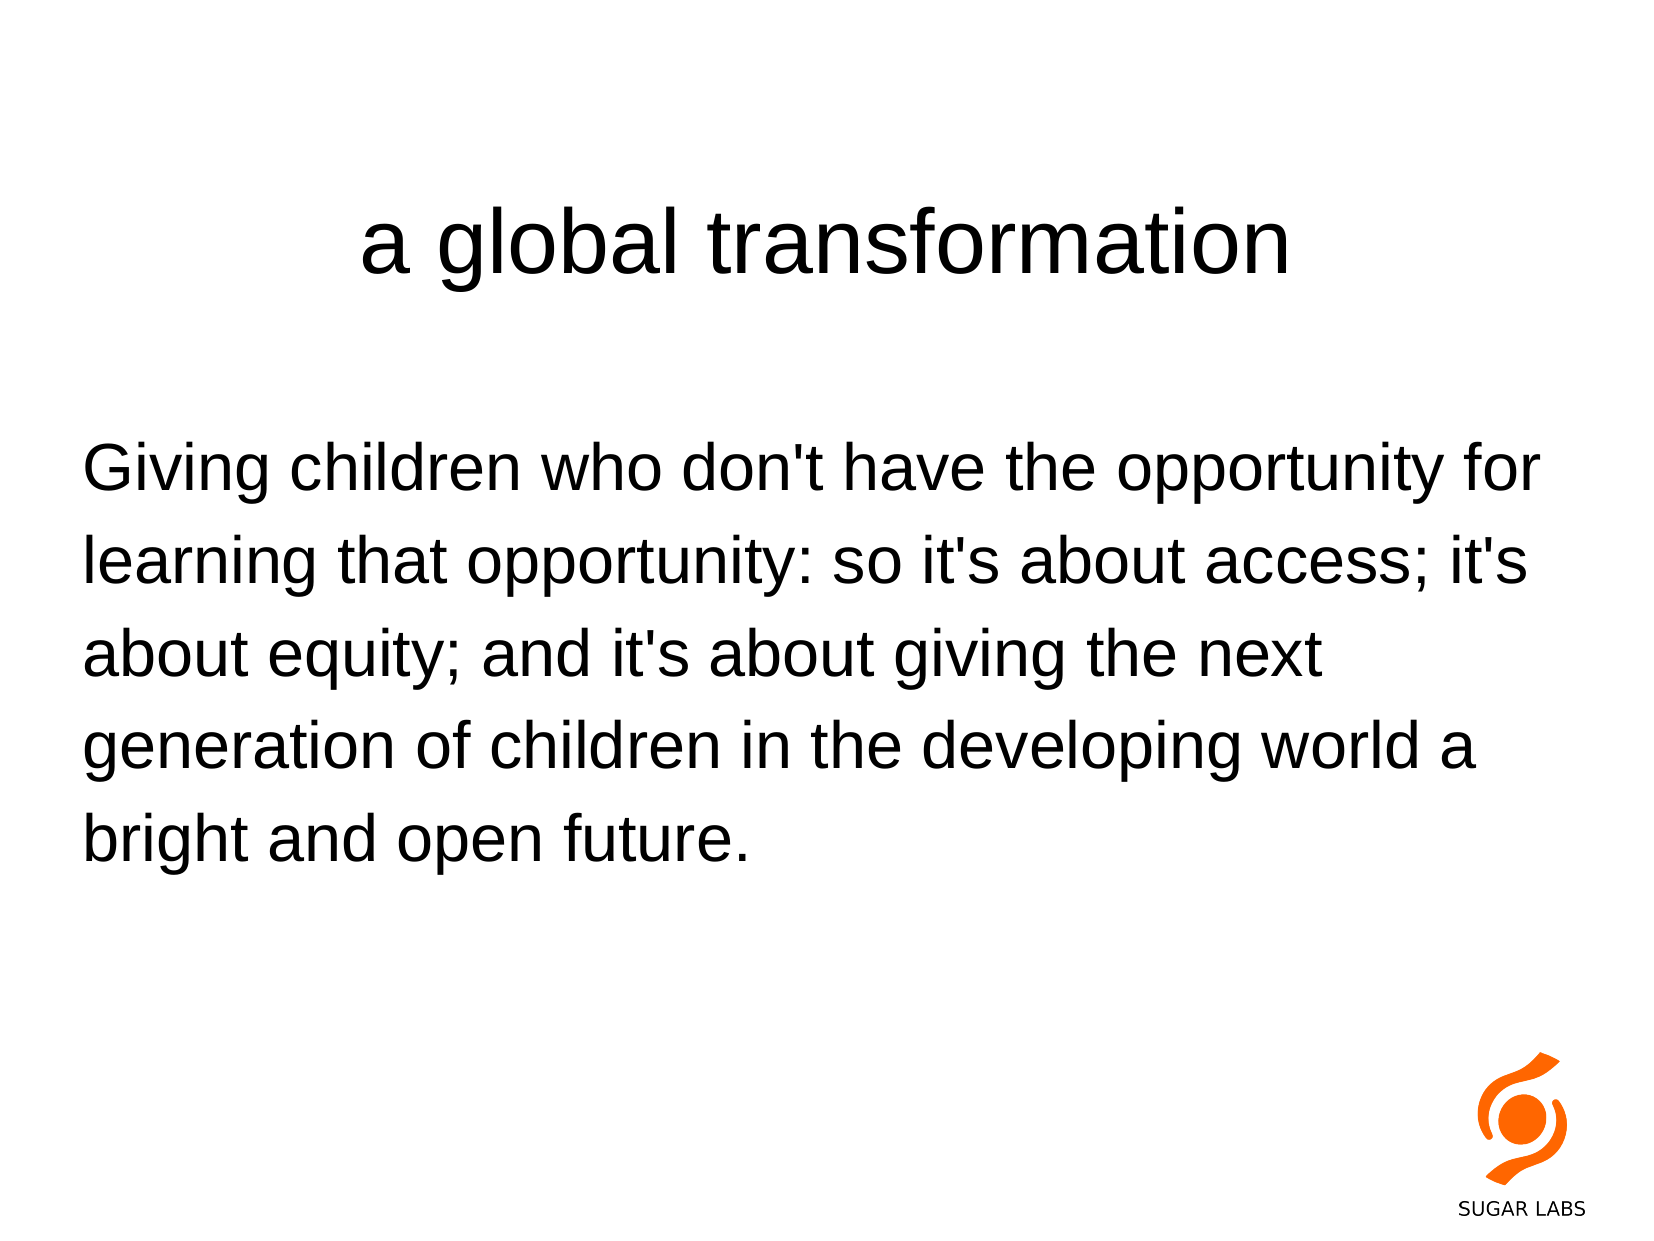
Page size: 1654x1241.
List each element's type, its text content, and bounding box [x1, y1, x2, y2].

list Giving children who don't have the opportunity for learning that opportunity: so it's about access; it's about equity; and it's about giving the next generation of children in the developing world a bright and open future. [82, 412, 1571, 1051]
picture [1459, 1052, 1585, 1216]
title a global transformation [82, 103, 1571, 381]
